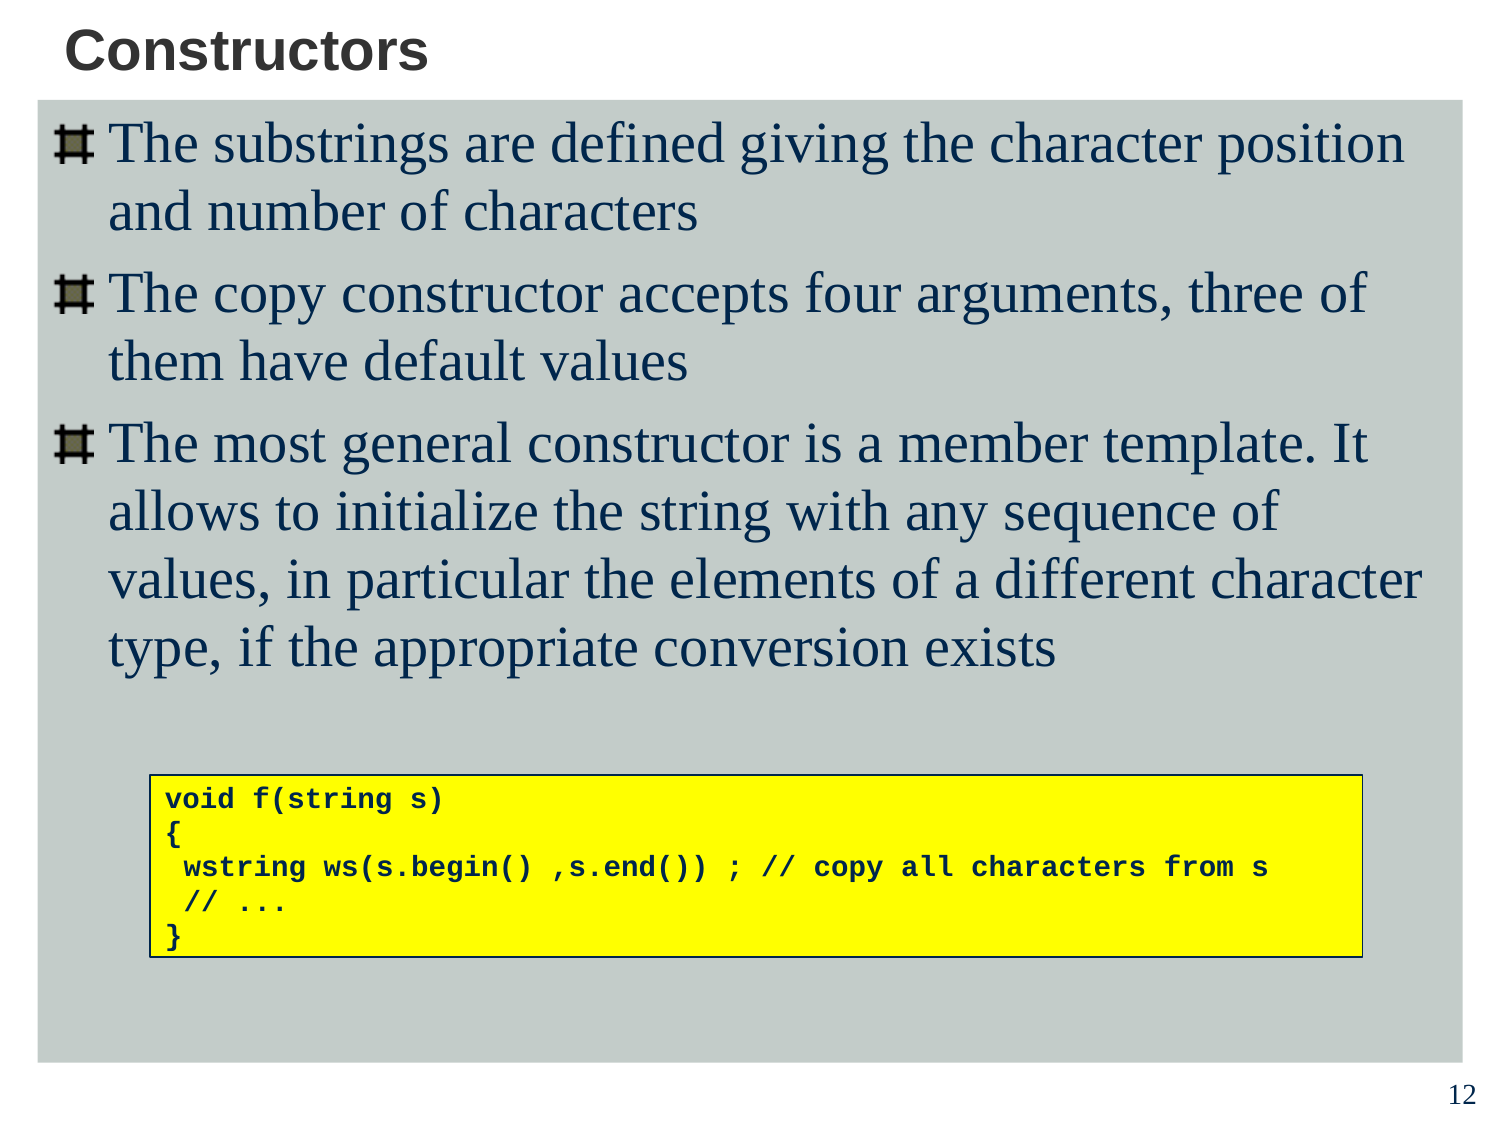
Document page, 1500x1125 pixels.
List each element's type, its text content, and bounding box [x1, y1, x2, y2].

list The substrings are defined giving the character position and number of characters The copy constructor accepts four arguments, three of them have default values The most general constructor is a member template. It allows to initialize the string with any sequence of values, in particular the elements of a different character type, if the appropriate conversion exists [37, 99, 1463, 1063]
text_box void f(string s) { wstring ws(s.begin() ,s.end()) ; // copy all characters from s // ... } [150, 774, 1363, 961]
title Constructors [50, 0, 1450, 91]
